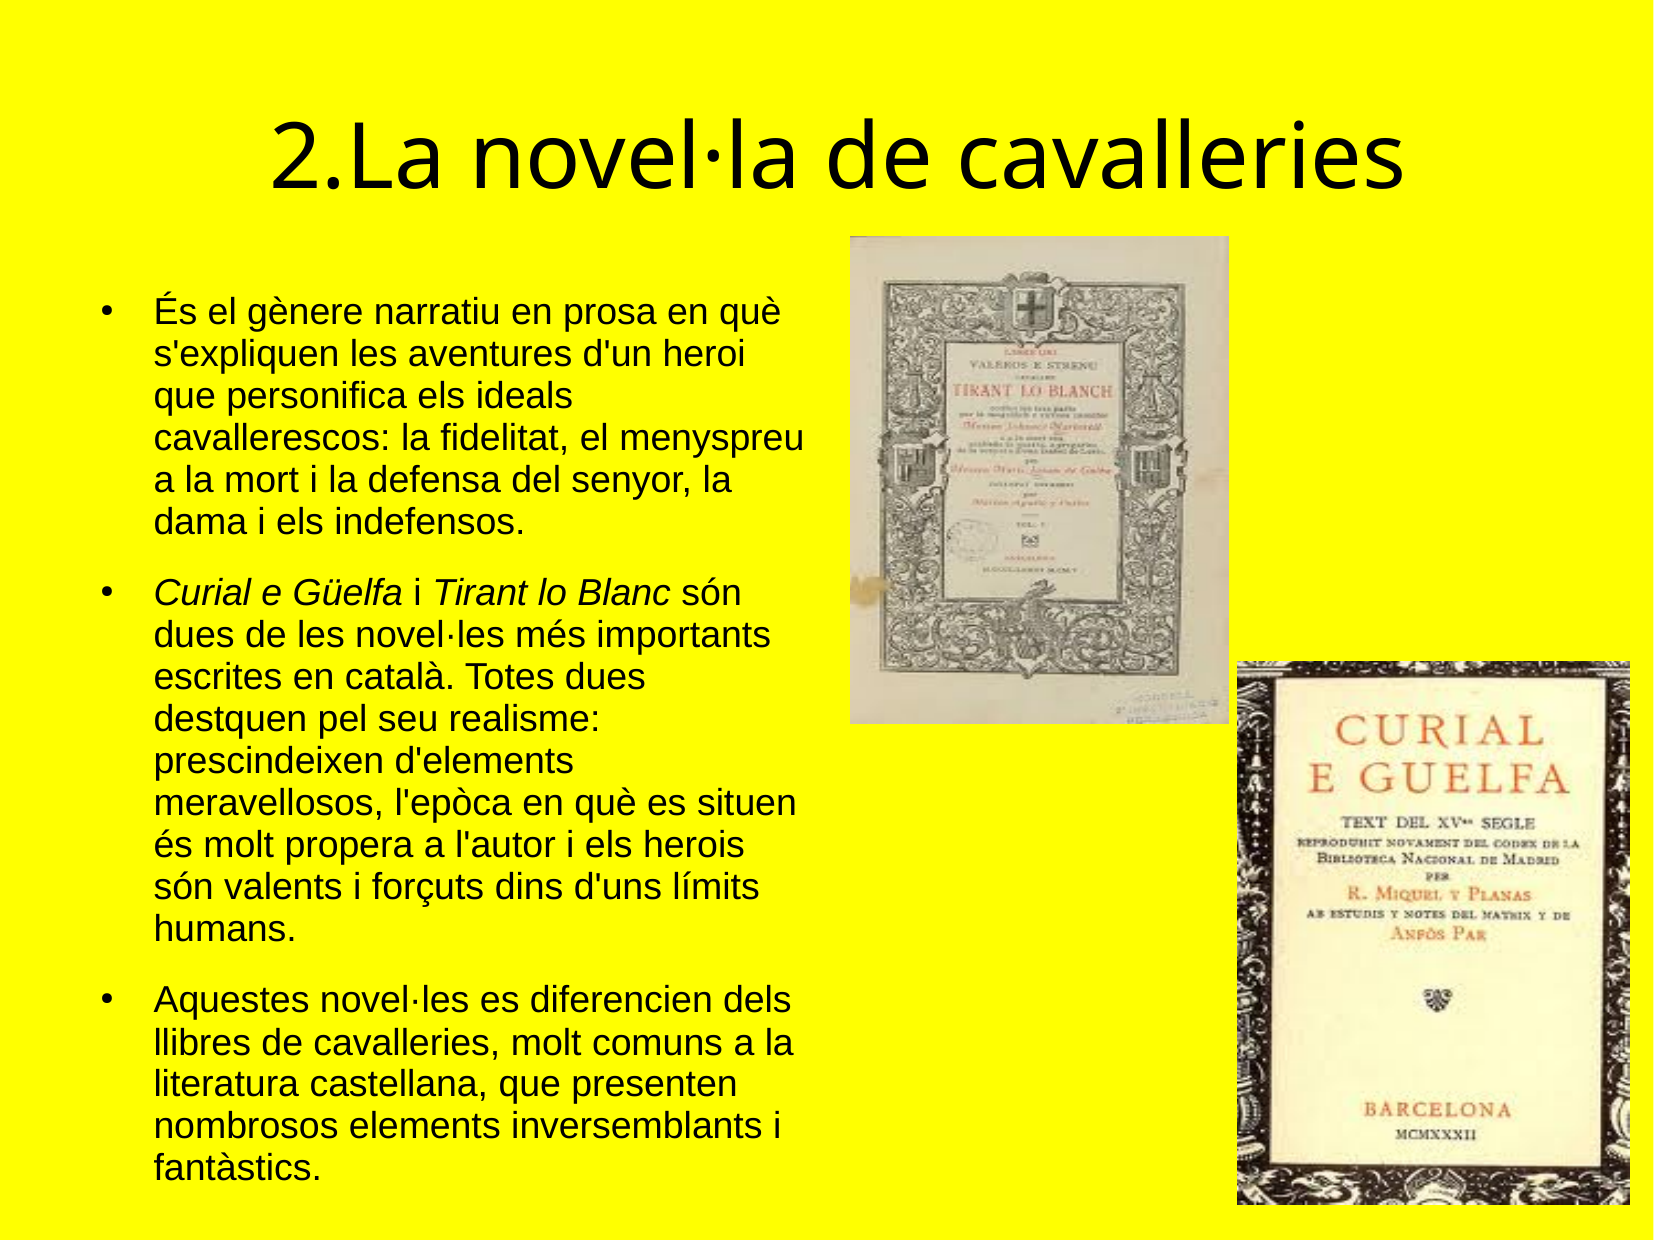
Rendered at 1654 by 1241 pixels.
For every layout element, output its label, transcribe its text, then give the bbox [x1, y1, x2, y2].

list És el gènere narratiu en prosa en què s'expliquen les aventures d'un heroi que personifica els ideals cavallerescos: la fidelitat, el menyspreu a la mort i la defensa del senyor, la dama i els indefensos. Curial e Güelfa i Tirant lo Blanc són dues de les novel·les més importants escrites en català. Totes dues destquen pel seu realisme: prescindeixen d'elements meravellosos, l'epòca en què es situen és molt propera a l'autor i els herois són valents i forçuts dins d'uns límits humans. Aquestes novel·les es diferencien dels llibres de cavalleries, molt comuns a la literatura castellana, que presenten nombrosos elements inversemblants i fantàstics. [82, 290, 809, 1191]
picture [850, 236, 1229, 724]
picture [1237, 661, 1630, 1205]
title 2.La novel·la de cavalleries [82, 49, 1571, 257]
